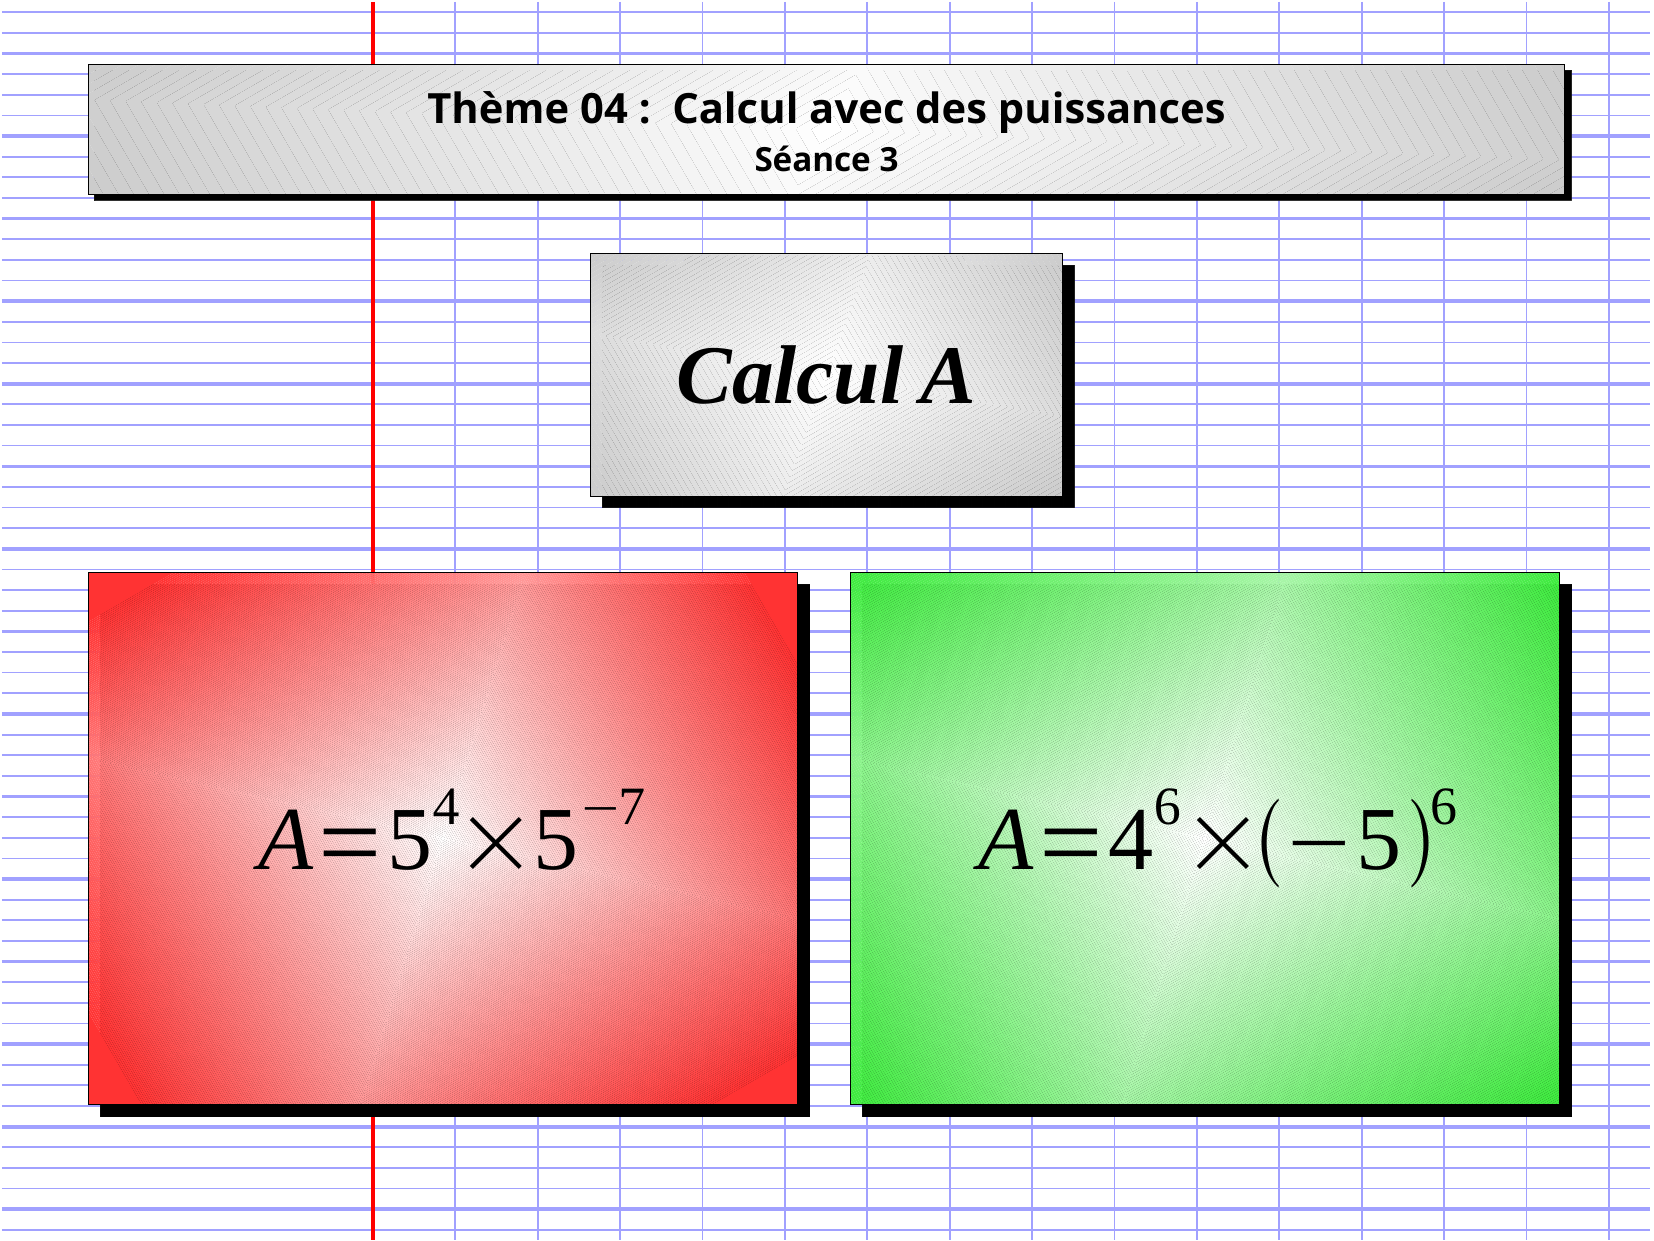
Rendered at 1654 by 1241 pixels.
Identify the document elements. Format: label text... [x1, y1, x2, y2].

chart [224, 773, 670, 889]
text_box Thème 04 : Calcul avec des puissances Séance 3 [88, 64, 1565, 195]
picture [0, 0, 1654, 1241]
text_box Calcul A [590, 253, 1063, 497]
text_box [850, 572, 1560, 1105]
chart [944, 773, 1480, 889]
text_box [88, 572, 798, 1105]
